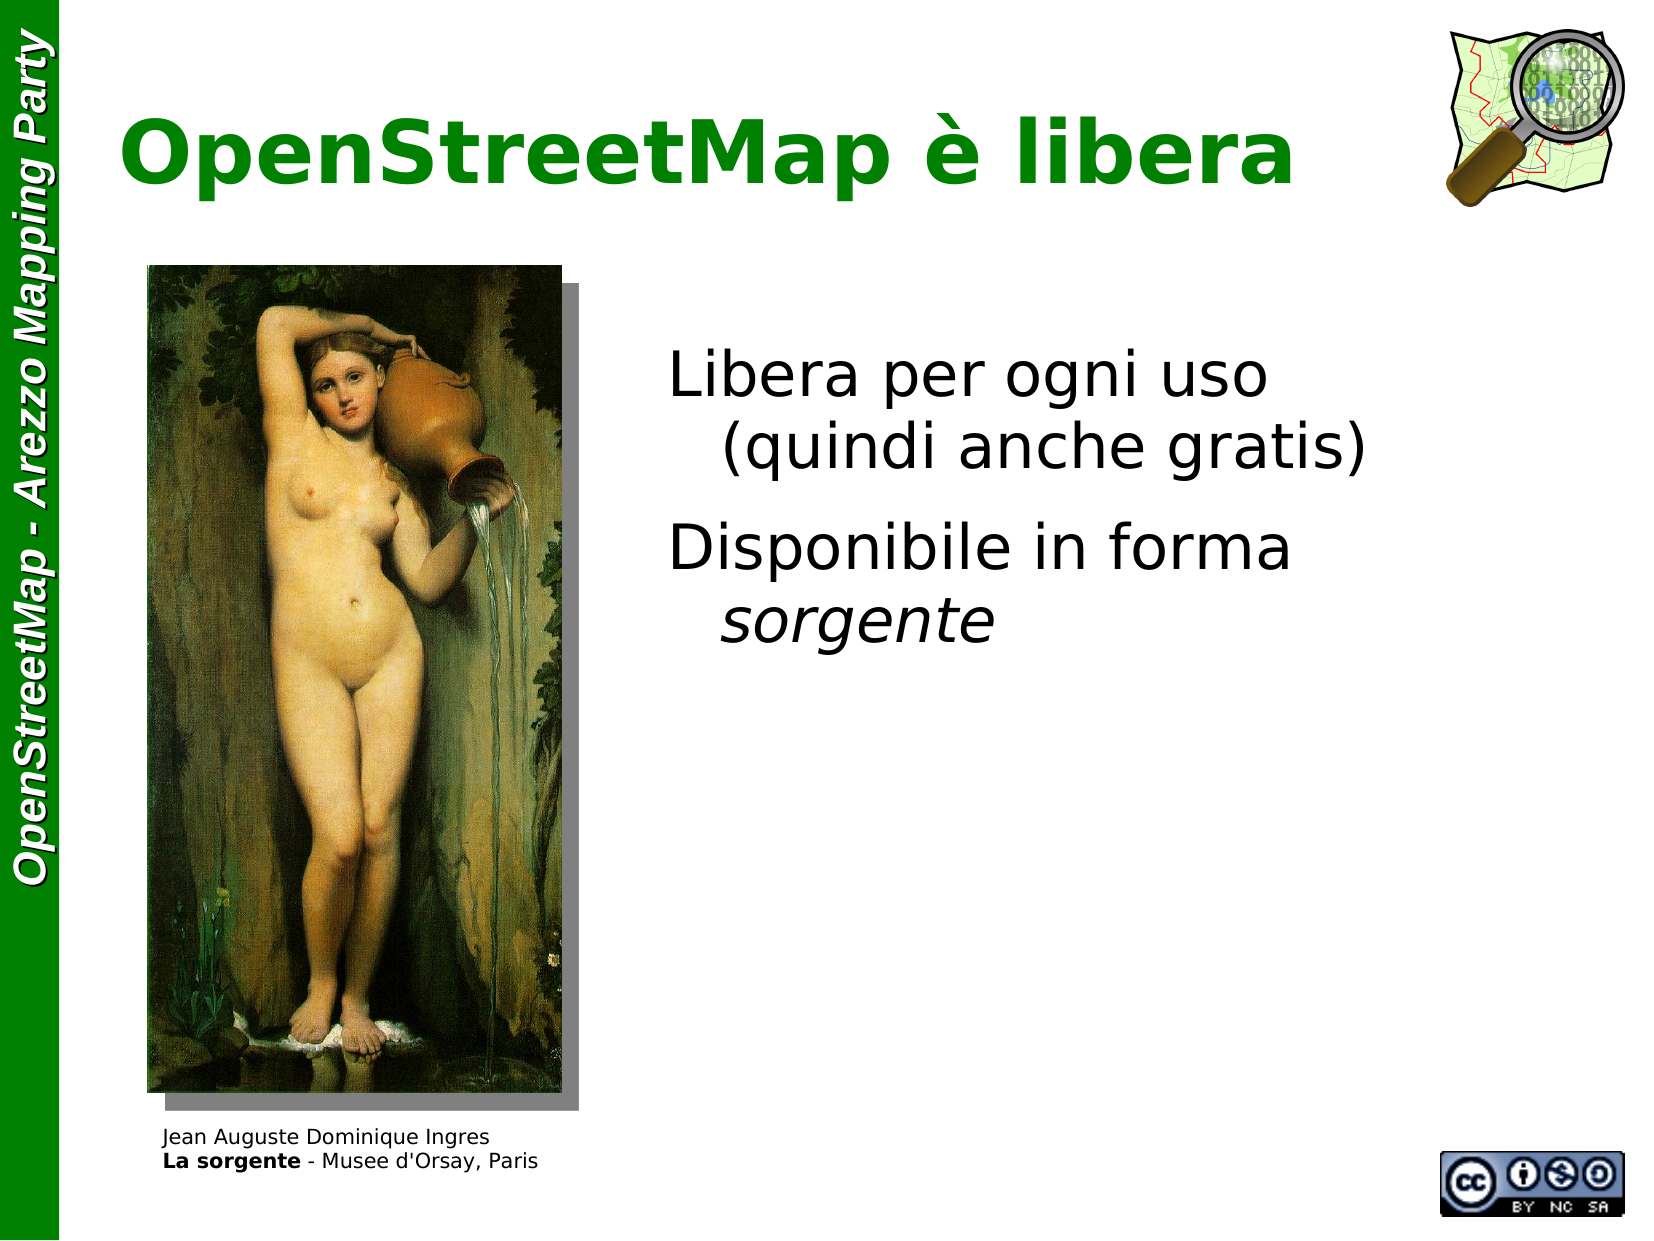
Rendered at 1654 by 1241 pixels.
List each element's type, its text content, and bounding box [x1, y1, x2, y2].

title OpenStreetMap è libera [118, 56, 1306, 249]
text_box Jean Auguste Dominique Ingres La sorgente - Musee d'Orsay, Paris [147, 1117, 650, 1182]
picture [1446, 29, 1625, 207]
picture [147, 265, 562, 1093]
picture [1440, 1151, 1625, 1217]
list Libera per ogni uso (quindi anche gratis) Disponibile in forma sorgente [649, 338, 1418, 975]
